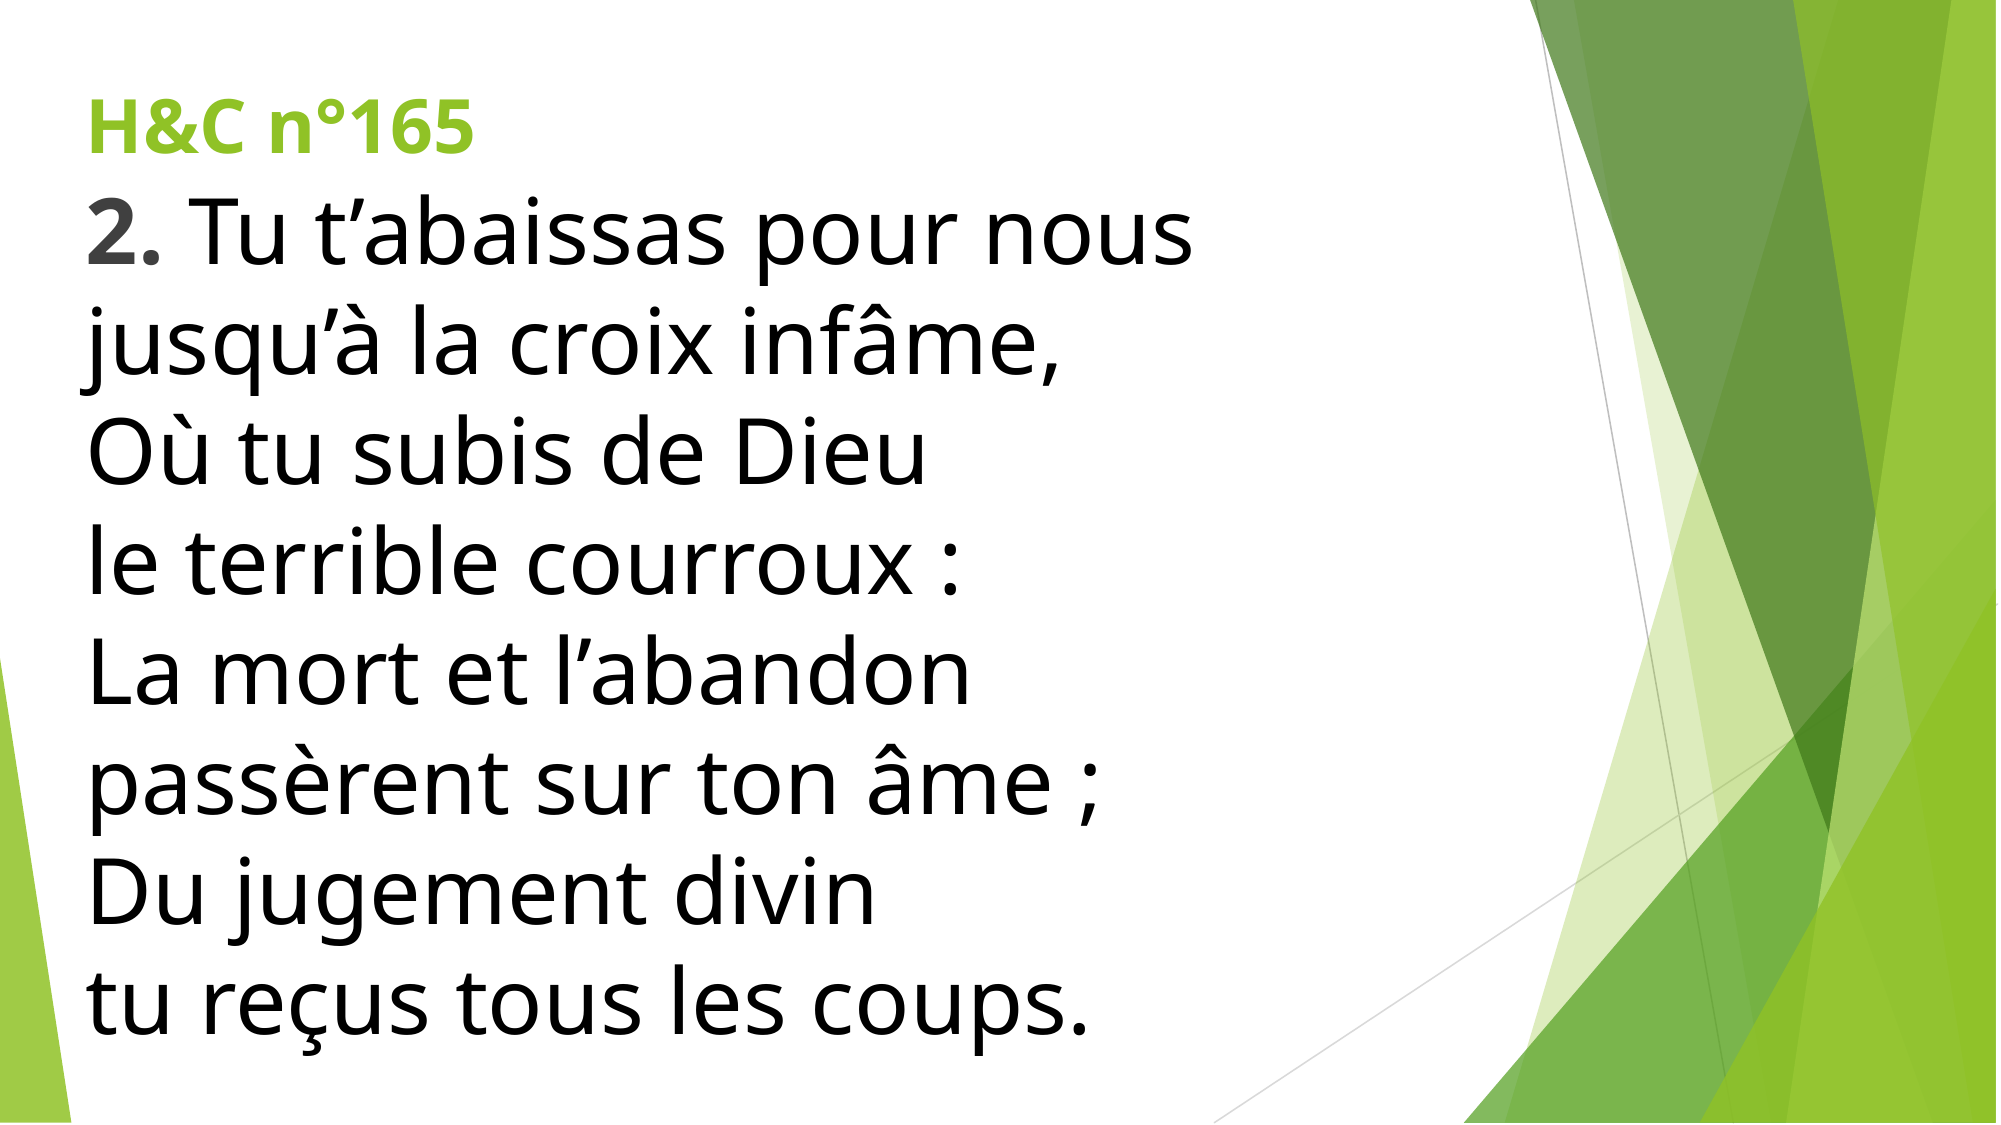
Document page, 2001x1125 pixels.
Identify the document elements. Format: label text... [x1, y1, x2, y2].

text_box H&C n°165 [70, 70, 863, 165]
text_box 2. Tu t’abaissas pour nous jusqu’à la croix infâme, Où tu subis de Dieu le terrible courroux : La mort et l’abandon passèrent sur ton âme ; Du jugement divin tu reçus tous les coups. [70, 165, 2001, 1075]
